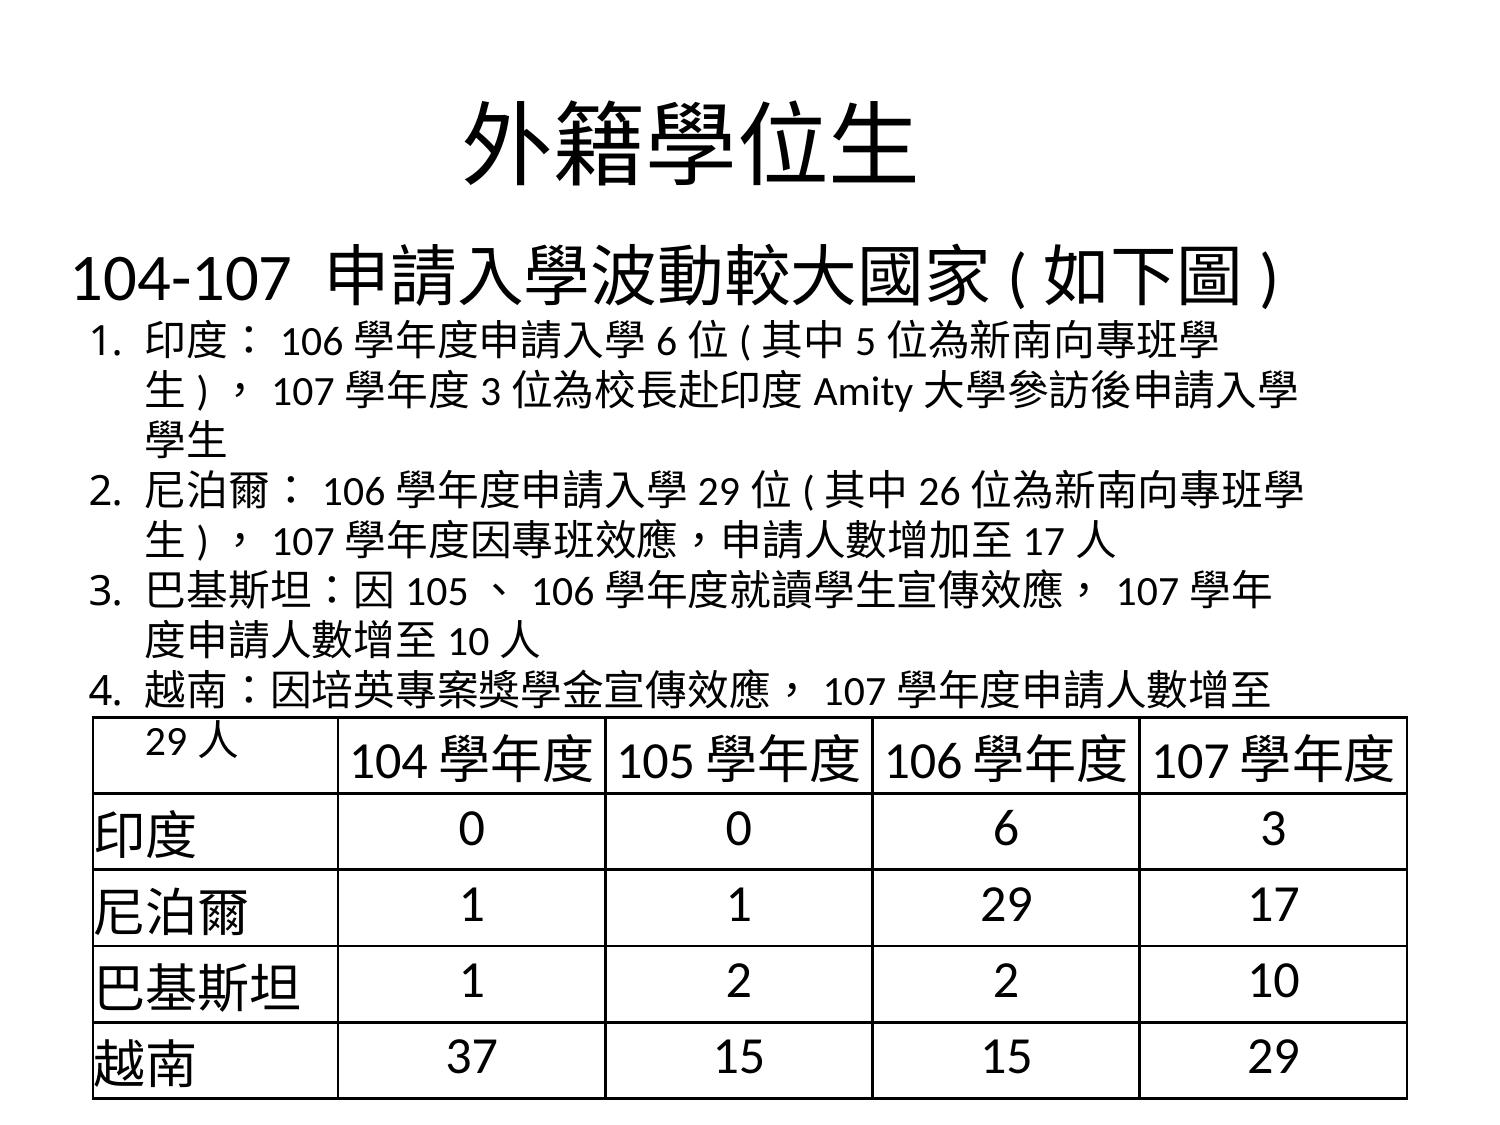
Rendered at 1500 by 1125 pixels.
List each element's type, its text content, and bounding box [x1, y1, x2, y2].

slide_number [1193, 1034, 1500, 1110]
table_cell 1 [339, 871, 604, 945]
table_cell 尼泊爾 [94, 871, 337, 945]
table_cell 17 [1141, 871, 1406, 945]
list 104-107 申請入學波動較大國家(如下圖) 印度：106學年度申請入學6位(其中5位為新南向專班學生)，107學年度3位為校長赴印度Amity大學參訪後申請入學學生 尼泊爾：106學年度申請入學29位(其中26位為新南向專班學生)，107學年度因專班效應，申請人數增加至17人 巴基斯坦：因105、106學年度就讀學生宣傳效應，107學年度申請人數增至10人 越南：因培英專案獎學金宣傳效應，107學年度申請人數增至29人 [54, 226, 1328, 1071]
table_header 104學年度 [339, 719, 604, 792]
table_cell 1 [607, 871, 871, 945]
table_cell 2 [874, 947, 1138, 1021]
table_cell 越南 [94, 1024, 337, 1097]
table_header [94, 719, 337, 792]
table_cell 15 [874, 1024, 1138, 1097]
table_cell 2 [607, 947, 871, 1021]
table_cell 3 [1141, 795, 1406, 868]
table_cell 1 [339, 947, 604, 1021]
table_cell 10 [1141, 947, 1406, 1021]
table_cell 印度 [94, 795, 337, 868]
table_cell 29 [874, 871, 1138, 945]
table_cell 0 [607, 795, 871, 868]
table_cell 15 [607, 1024, 871, 1097]
table_cell 29 [1141, 1024, 1406, 1097]
table_cell 37 [339, 1024, 604, 1097]
table_header 105學年度 [607, 719, 871, 792]
table_cell 巴基斯坦 [94, 947, 337, 1021]
table_cell 6 [874, 795, 1138, 868]
table_header 107學年度 [1141, 719, 1406, 792]
table_cell 0 [339, 795, 604, 868]
table_header 106學年度 [874, 719, 1138, 792]
title 外籍學位生 [0, 95, 1383, 190]
